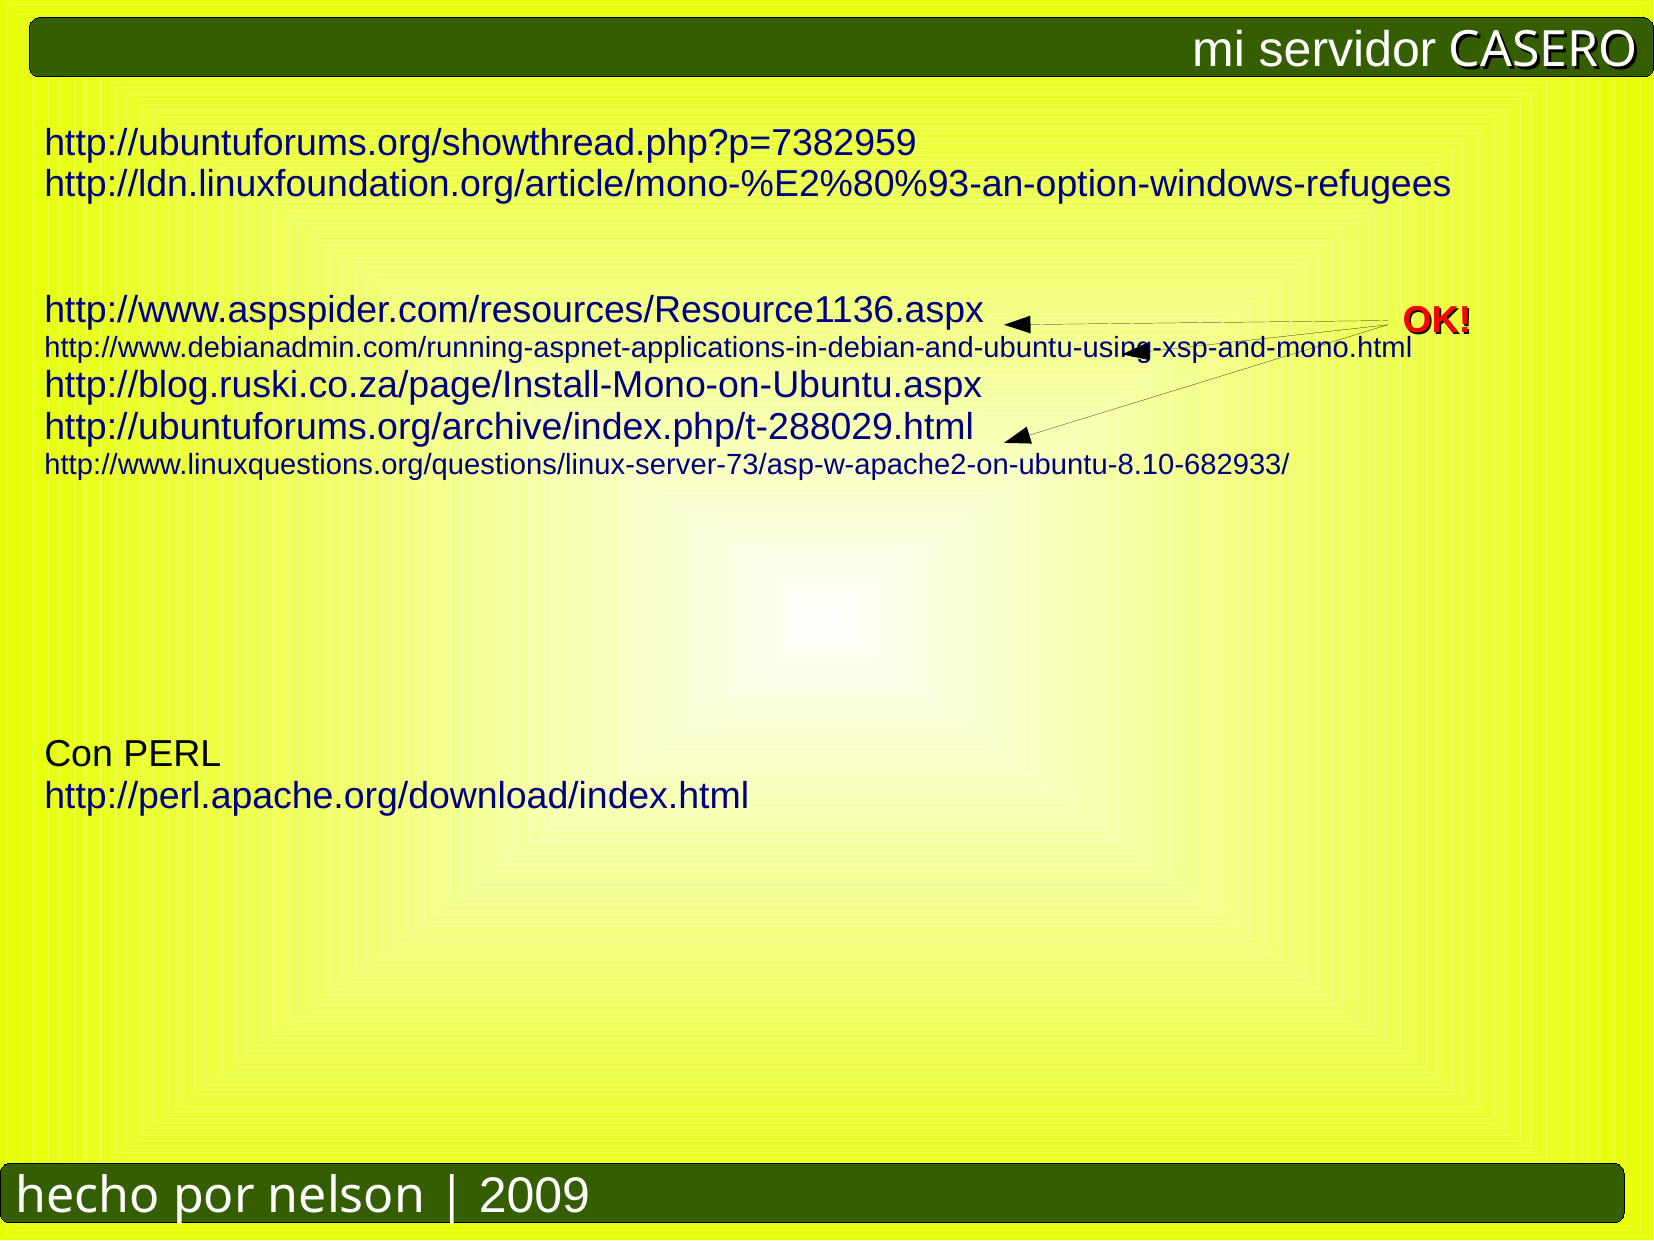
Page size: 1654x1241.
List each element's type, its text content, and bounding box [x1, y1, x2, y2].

text_box OK! [1387, 291, 1487, 355]
text_box http://ubuntuforums.org/showthread.php?p=7382959 http://ldn.linuxfoundation.org/article/mono-%E2%80%93-an-option-windows-refugees http://www.aspspider.com/resources/Resource1136.aspx http://www.debianadmin.com/running-aspnet-applications-in-debian-and-ubuntu-using-xsp-and-mono.html http://blog.ruski.co.za/page/Install-Mono-on-Ubuntu.aspx http://ubuntuforums.org/archive/index.php/t-288029.html http://www.linuxquestions.org/questions/linux-server-73/asp-w-apache2-on-ubuntu-8.10-682933/ Con PERL http://perl.apache.org/download/index.html [29, 29, 1625, 908]
